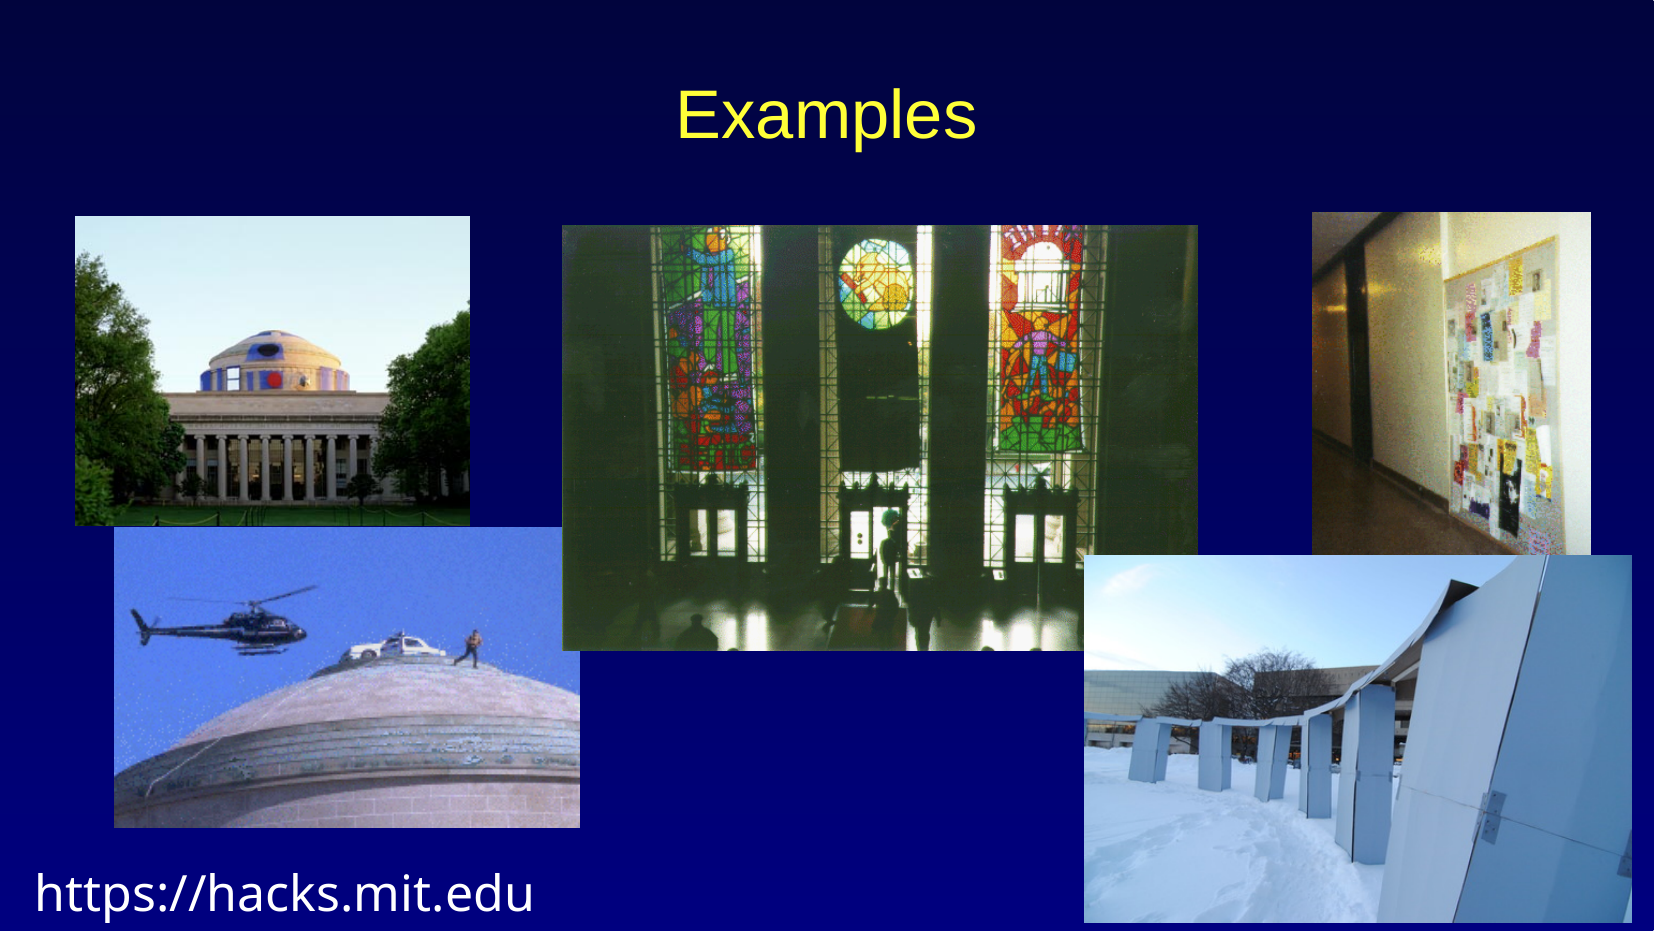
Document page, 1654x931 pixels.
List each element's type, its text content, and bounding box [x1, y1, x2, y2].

picture [75, 216, 470, 526]
title Examples [82, 37, 1571, 193]
picture [114, 212, 1632, 923]
text_box https://hacks.mit.edu [34, 857, 568, 917]
